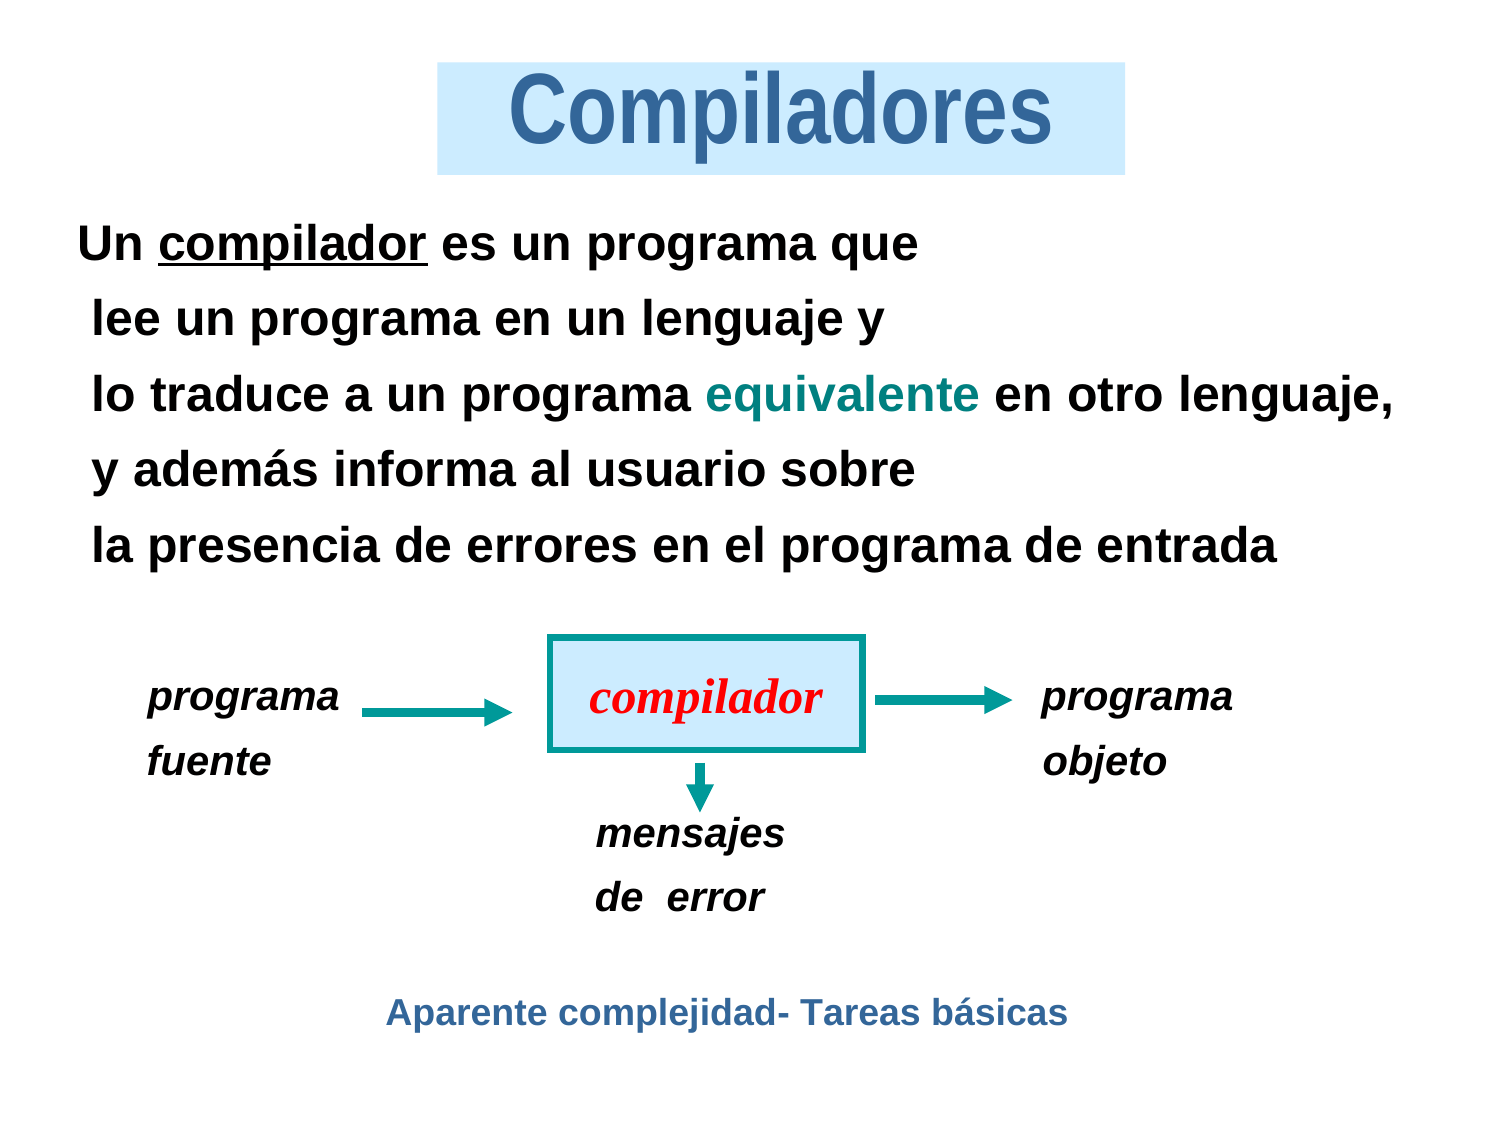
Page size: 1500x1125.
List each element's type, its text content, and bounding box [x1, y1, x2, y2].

text_box compilador [549, 637, 863, 750]
title Compiladores [437, 62, 1126, 175]
list Un compilador es un programa que lee un programa en un lenguaje y lo traduce a un programa equivalente en otro lenguaje, y además informa al usuario sobre la presencia de errores en el programa de entrada programa programa fuente objeto mensajes de error Aparente complejidad- Tareas básicas [62, 199, 1413, 1041]
